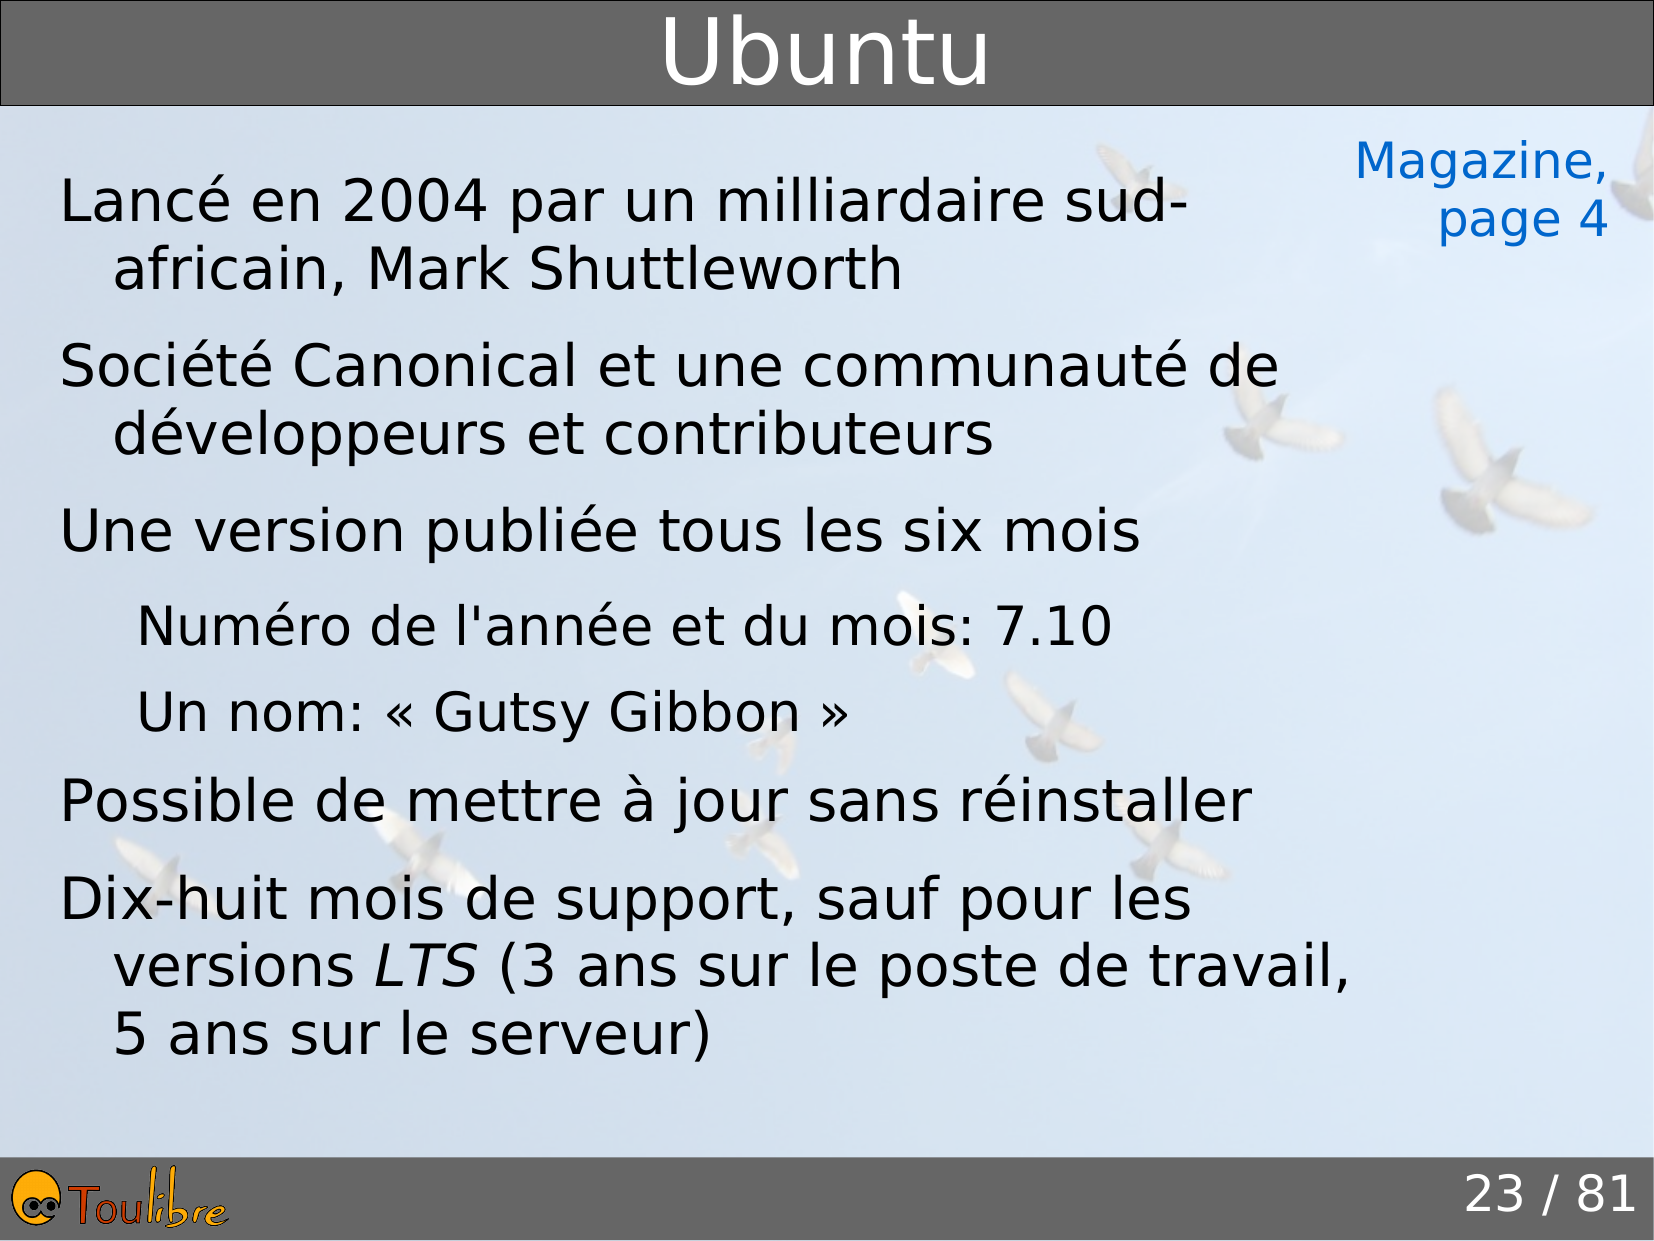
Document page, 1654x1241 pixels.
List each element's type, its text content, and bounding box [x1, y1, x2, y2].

list Lancé en 2004 par un milliardaire sud-africain, Mark Shuttleworth Société Canonical et une communauté de développeurs et contributeurs Une version publiée tous les six mois Numéro de l'année et du mois: 7.10 Un nom: « Gutsy Gibbon » Possible de mettre à jour sans réinstaller Dix-huit mois de support, sauf pour les versions LTS (3 ans sur le poste de travail, 5 ans sur le serveur) [41, 167, 1373, 1078]
picture [11, 1165, 229, 1228]
title Ubuntu [0, 0, 1654, 107]
text_box Magazine, page 4 [1329, 124, 1625, 256]
